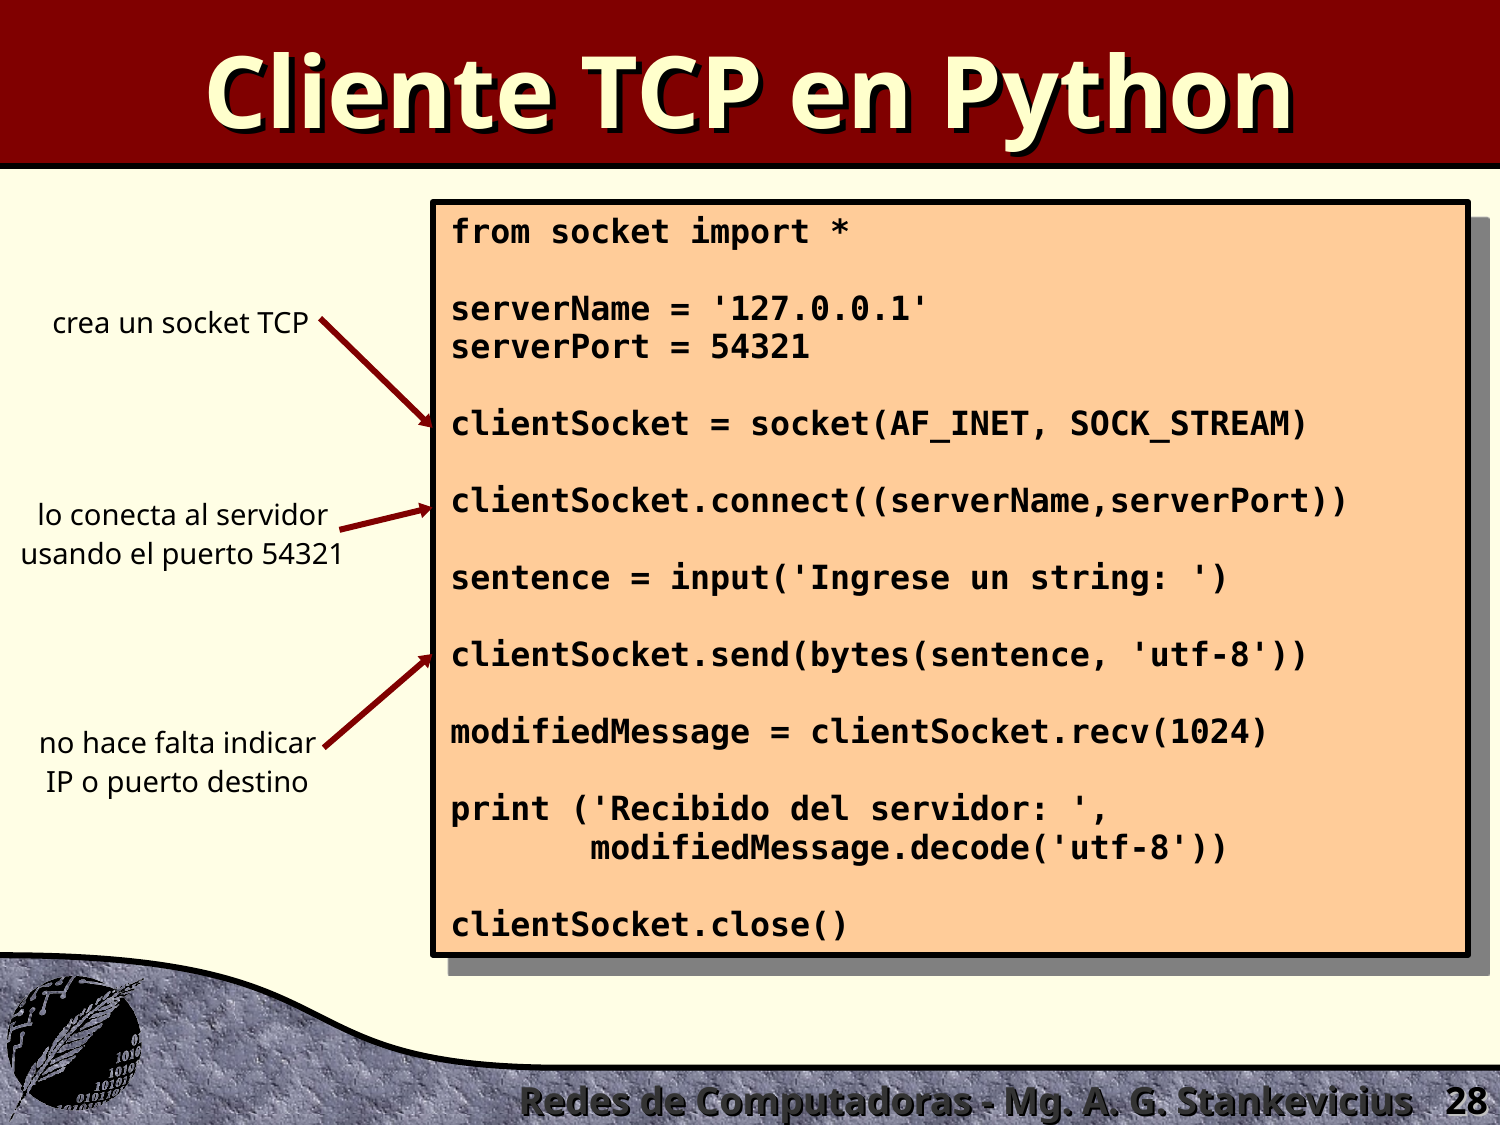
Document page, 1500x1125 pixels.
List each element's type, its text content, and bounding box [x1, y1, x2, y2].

picture [1047, 1100, 1054, 1110]
picture [790, 1100, 795, 1110]
text_box lo conecta al servidor usando el puerto 54321 [5, 486, 353, 599]
text_box from socket import * serverName = '127.0.0.1' serverPort = 54321 clientSocket = socket(AF_INET, SOCK_STREAM) clientSocket.connect((serverName,serverPort)) sentence = input('Ingrese un string: ') clientSocket.send(bytes(sentence, 'utf-8')) modifiedMessage = clientSocket.recv(1024) print ('Recibido del servidor: ', modifiedMessage.decode('utf-8')) clientSocket.close() [432, 202, 1469, 955]
title Cliente TCP en Python [15, 5, 1485, 160]
text_box no hace falta indicar IP o puerto destino [24, 714, 334, 811]
text_box crea un socket TCP [37, 295, 331, 376]
picture [0, 959, 1500, 1125]
